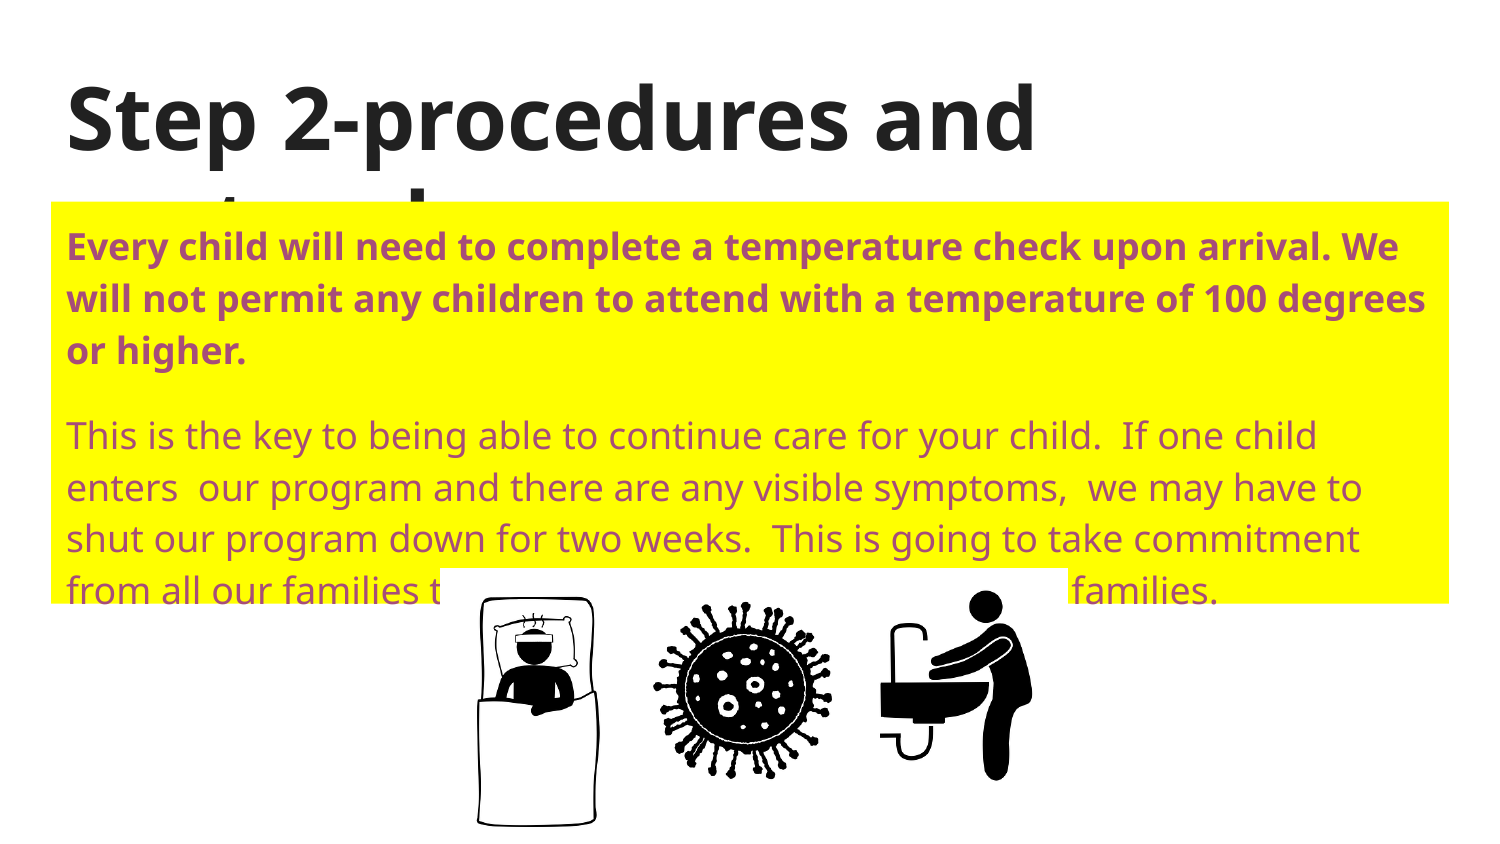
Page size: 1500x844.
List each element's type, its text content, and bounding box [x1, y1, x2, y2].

list Every child will need to complete a temperature check upon arrival. We will not permit any children to attend with a temperature of 100 degrees or higher. This is the key to being able to continue care for your child. If one child enters our program and there are any visible symptoms, we may have to shut our program down for two weeks. This is going to take commitment from all our families to ensure the safety of our staff and families. [51, 201, 1449, 604]
title Step 2-procedures and protocols [51, 48, 1449, 180]
picture [440, 568, 1068, 844]
